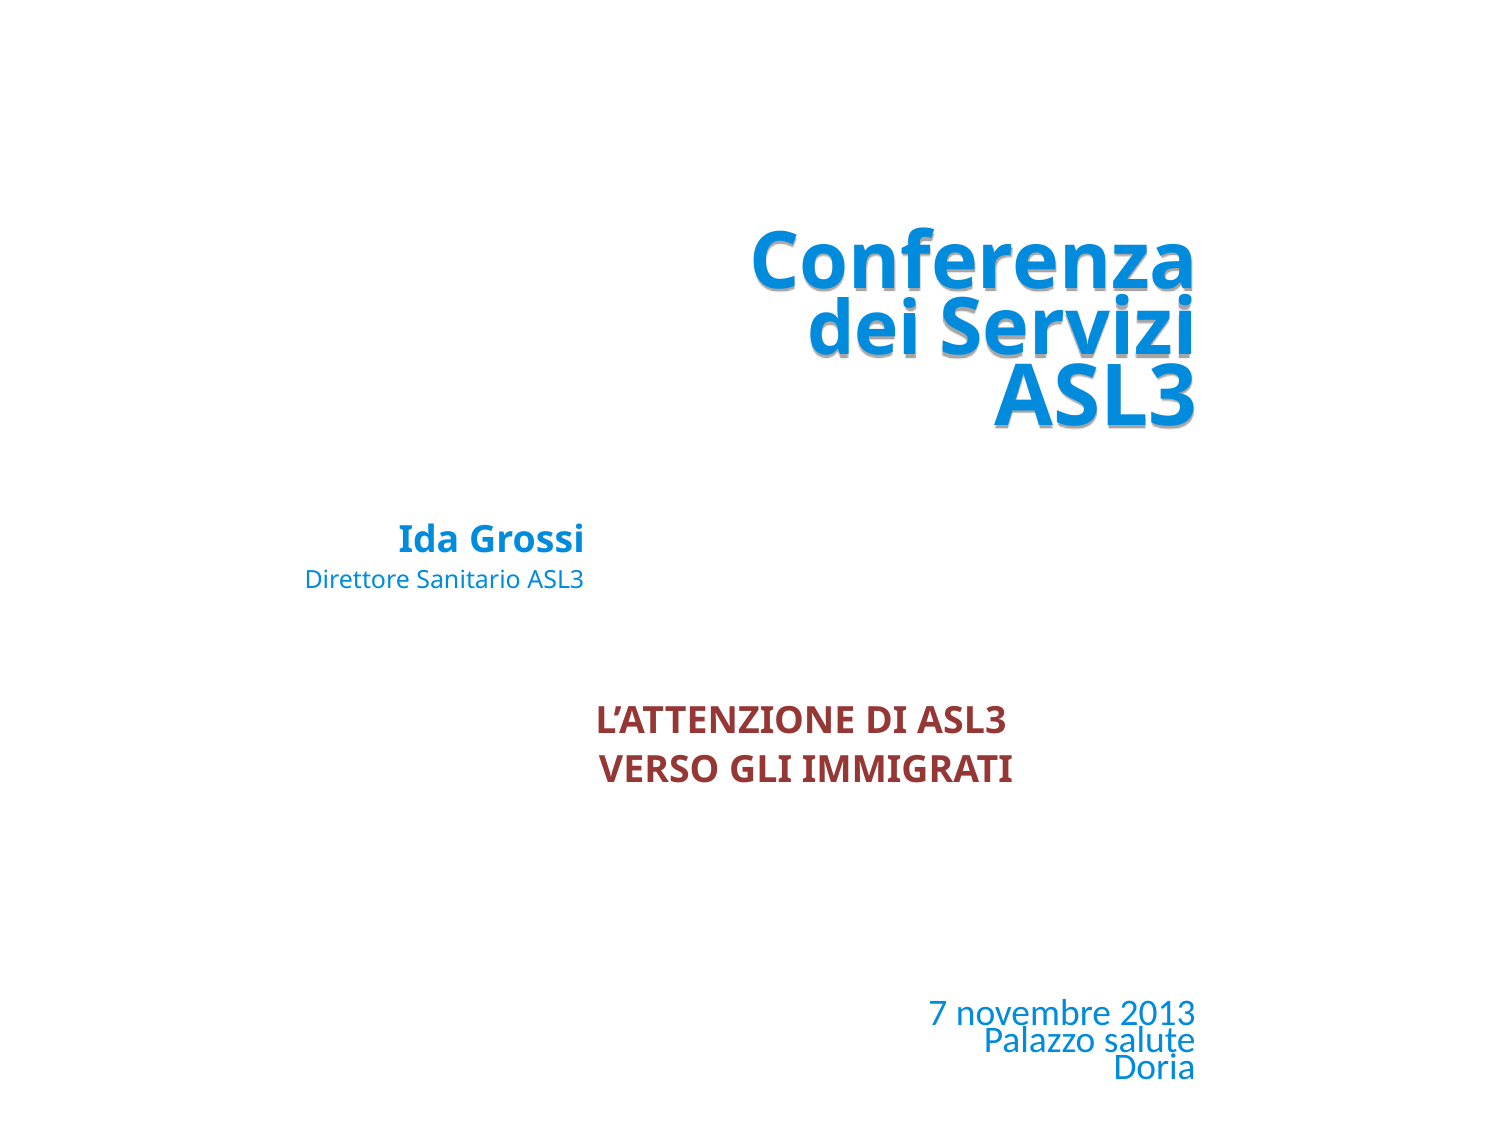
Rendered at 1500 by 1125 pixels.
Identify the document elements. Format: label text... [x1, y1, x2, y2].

text_box 7 novembre 2013 Palazzo salute Doria [913, 994, 1241, 1095]
title Conferenza dei Servizi ASL3 [734, 222, 1302, 454]
text_box Ida Grossi Direttore Sanitario ASL3 [289, 453, 1241, 684]
text_box L’ATTENZIONE DI ASL3 VERSO GLI IMMIGRATI [310, 684, 1302, 798]
